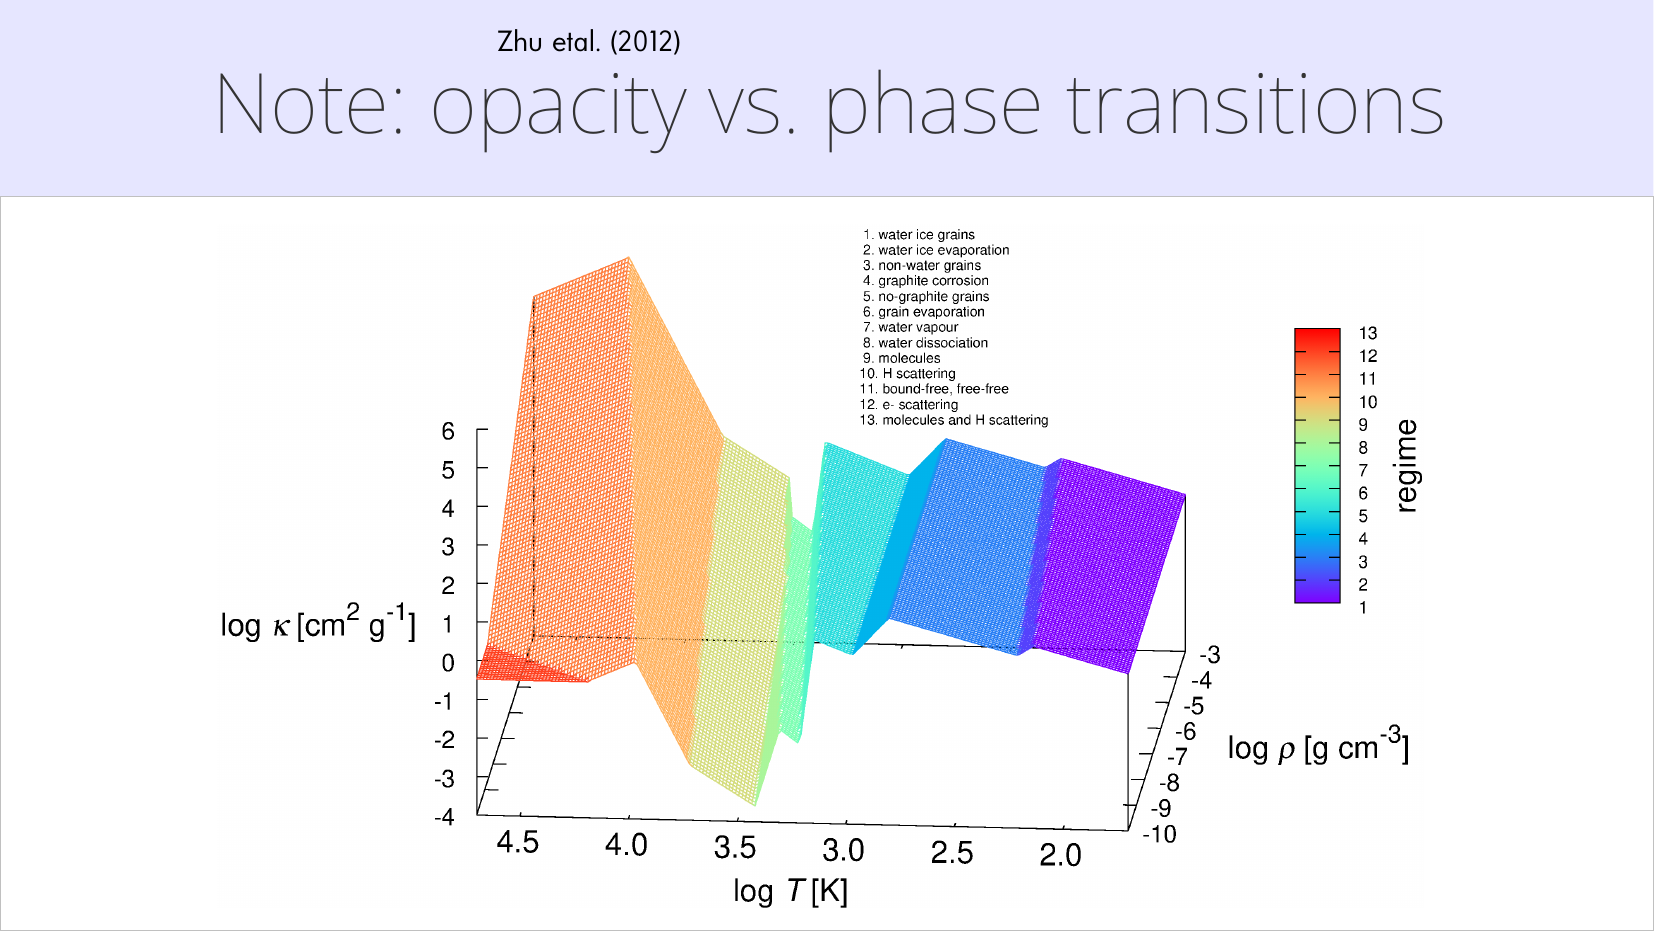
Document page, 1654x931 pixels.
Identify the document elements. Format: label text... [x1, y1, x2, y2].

title Note: opacity vs. phase transitions [124, 23, 1537, 179]
text_box Zhu etal. (2012) [483, 16, 696, 66]
picture [217, 224, 1424, 908]
